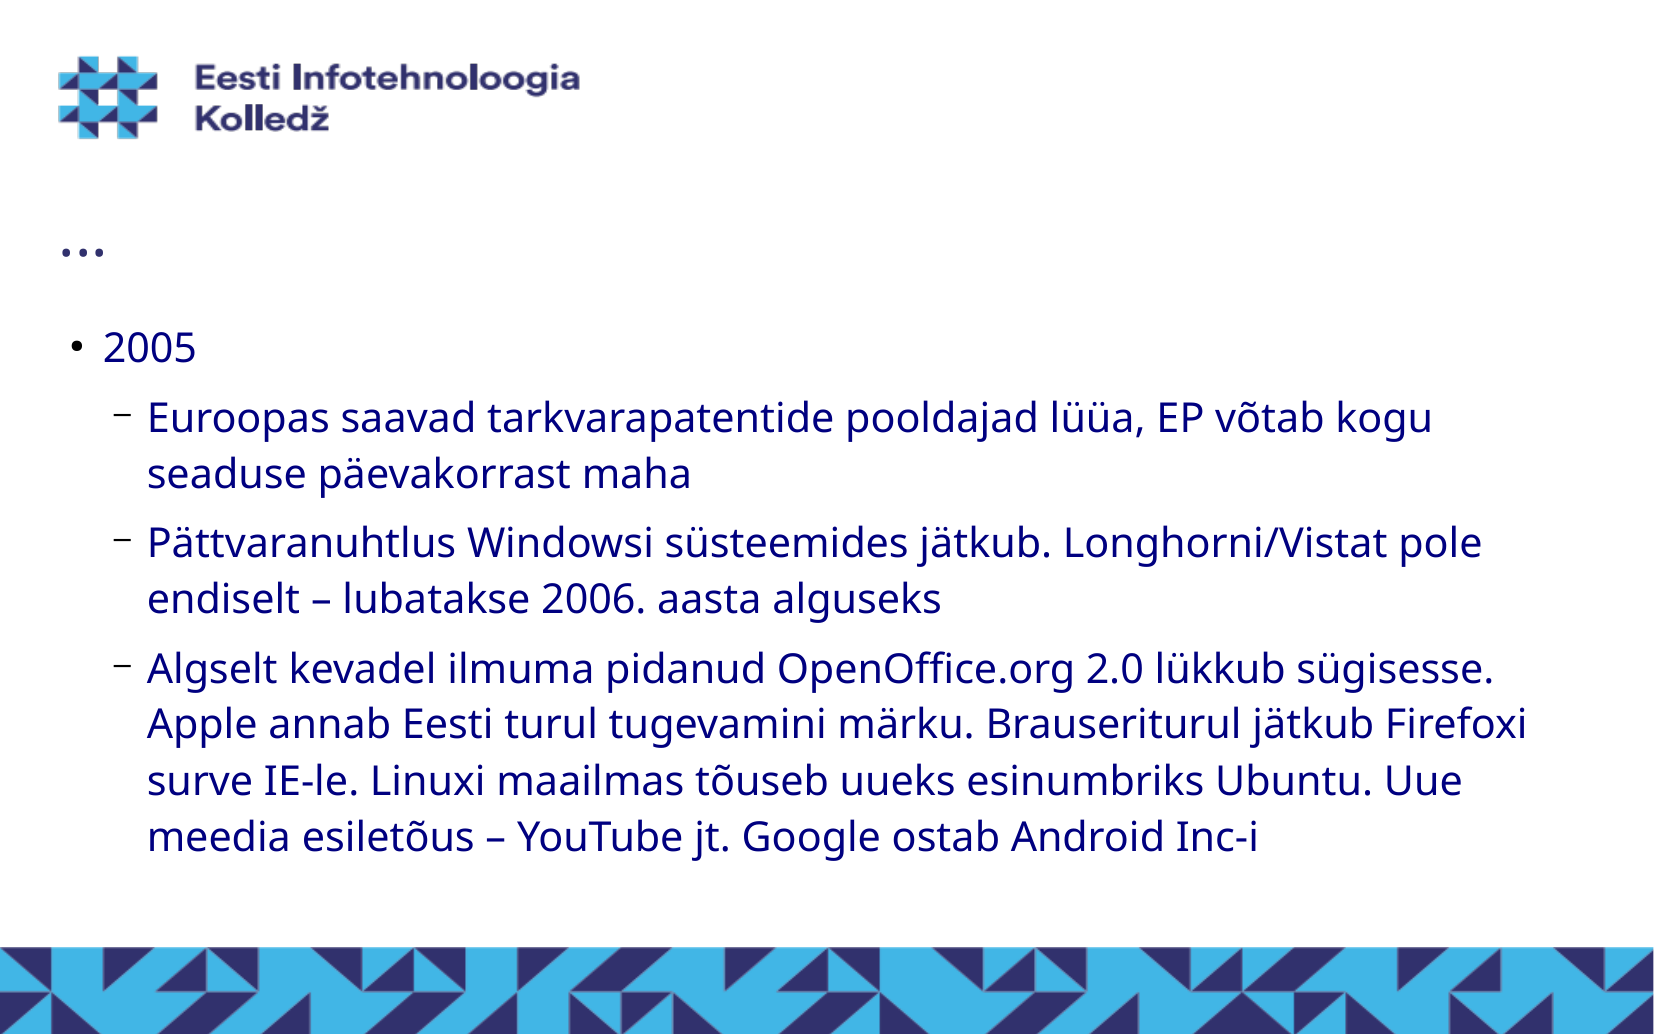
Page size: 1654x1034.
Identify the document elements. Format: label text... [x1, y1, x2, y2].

list 2005 Euroopas saavad tarkvarapatentide pooldajad lüüa, EP võtab kogu seaduse päevakorrast maha Pättvaranuhtlus Windowsi süsteemides jätkub. Longhorni/Vistat pole endiselt – lubatakse 2006. aasta alguseks Algselt kevadel ilmuma pidanud OpenOffice.org 2.0 lükkub sügisesse. Apple annab Eesti turul tugevamini märku. Brauseriturul jätkub Firefoxi surve IE-le. Linuxi maailmas tõuseb uueks esinumbriks Ubuntu. Uue meedia esiletõus – YouTube jt. Google ostab Android Inc-i [59, 318, 1536, 910]
title ... [59, 158, 1489, 308]
